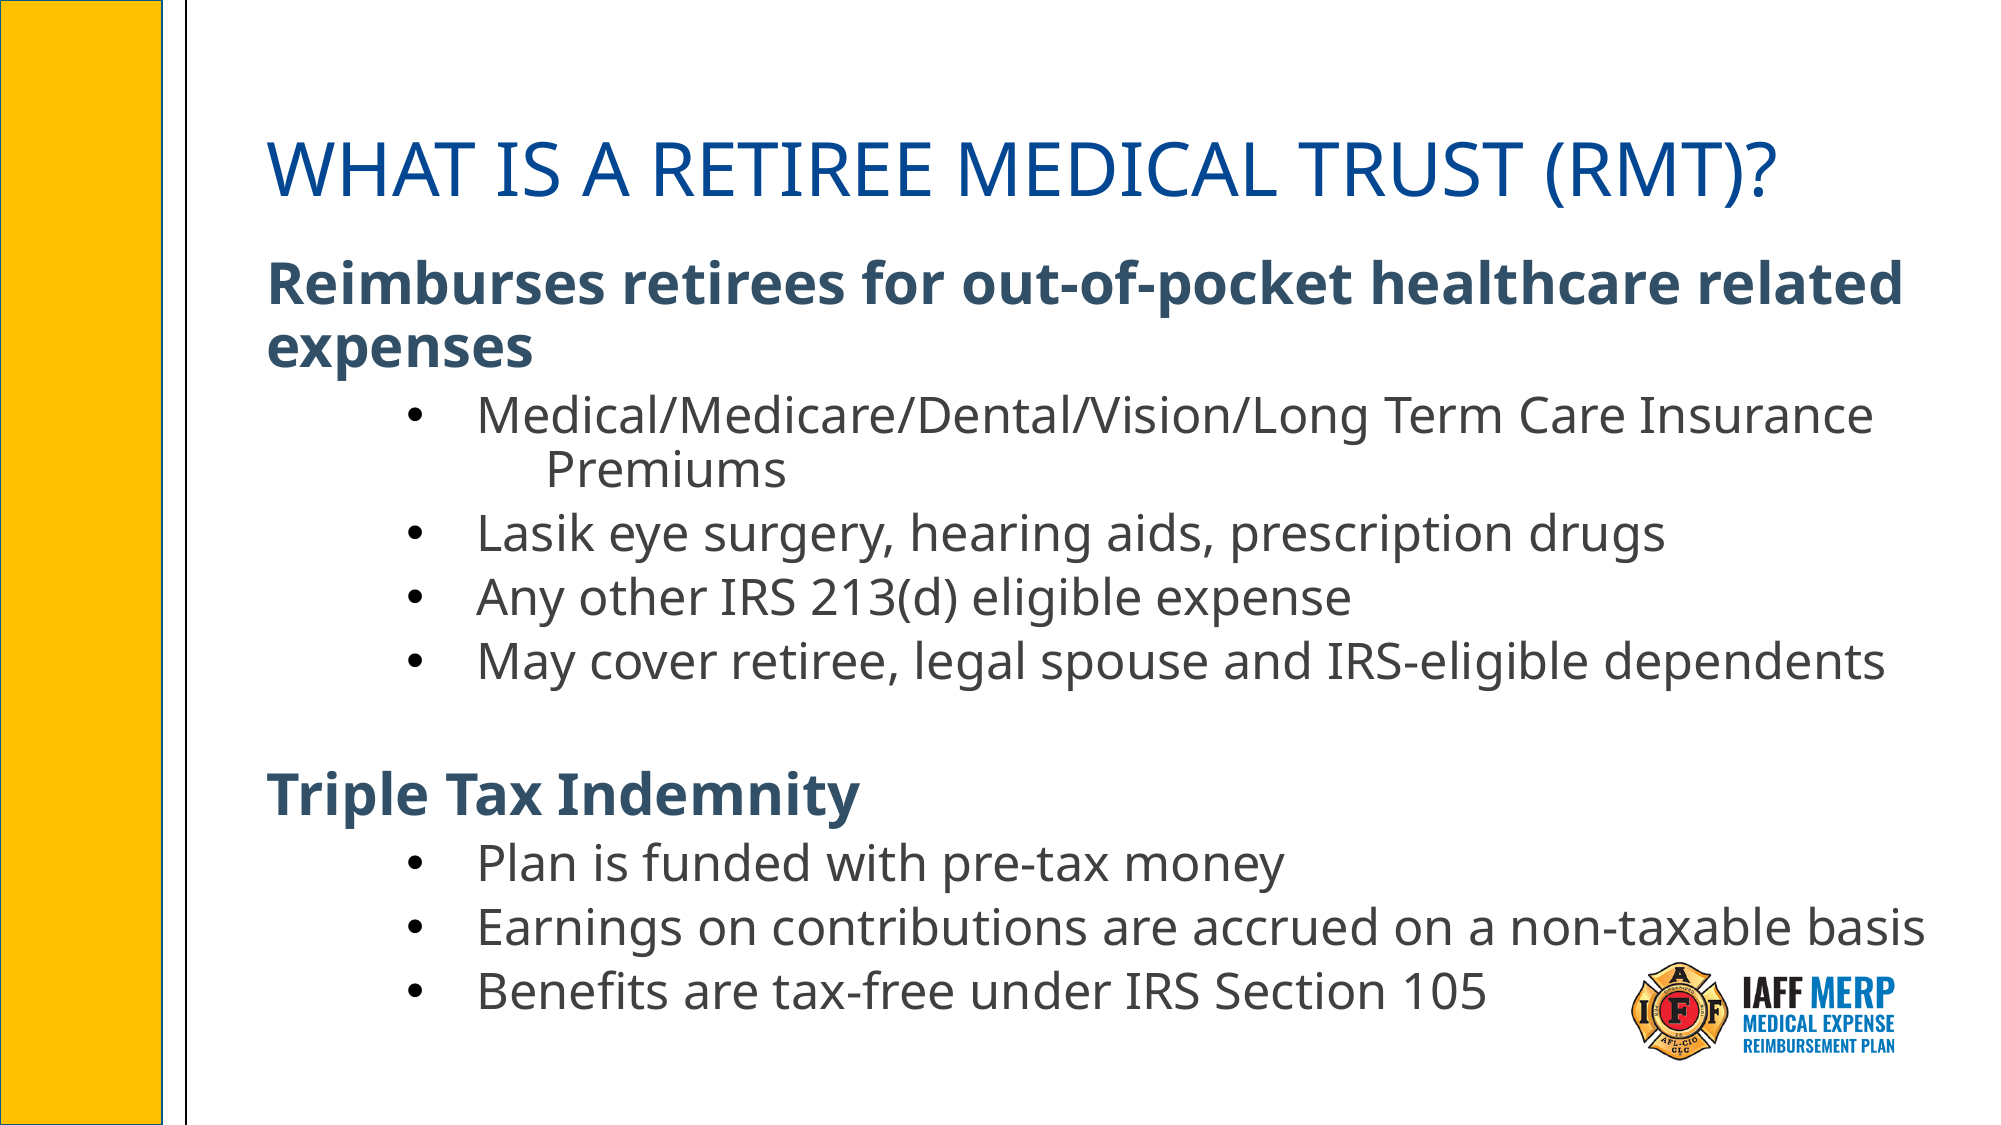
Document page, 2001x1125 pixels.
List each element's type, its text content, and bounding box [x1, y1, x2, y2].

text_box [0, 0, 162, 1125]
title What is a retiree medical trust (RMT)? [266, 55, 1930, 221]
picture [1620, 950, 1906, 1070]
list Reimburses retirees for out-of-pocket healthcare related expenses Medical/Medicare/Dental/Vision/Long Term Care Insurance Premiums Lasik eye surgery, hearing aids, prescription drugs Any other IRS 213(d) eligible expense May cover retiree, legal spouse and IRS-eligible dependents Triple Tax Indemnity Plan is funded with pre-tax money Earnings on contributions are accrued on a non-taxable basis Benefits are tax-free under IRS Section 105 [237, 244, 1901, 1041]
